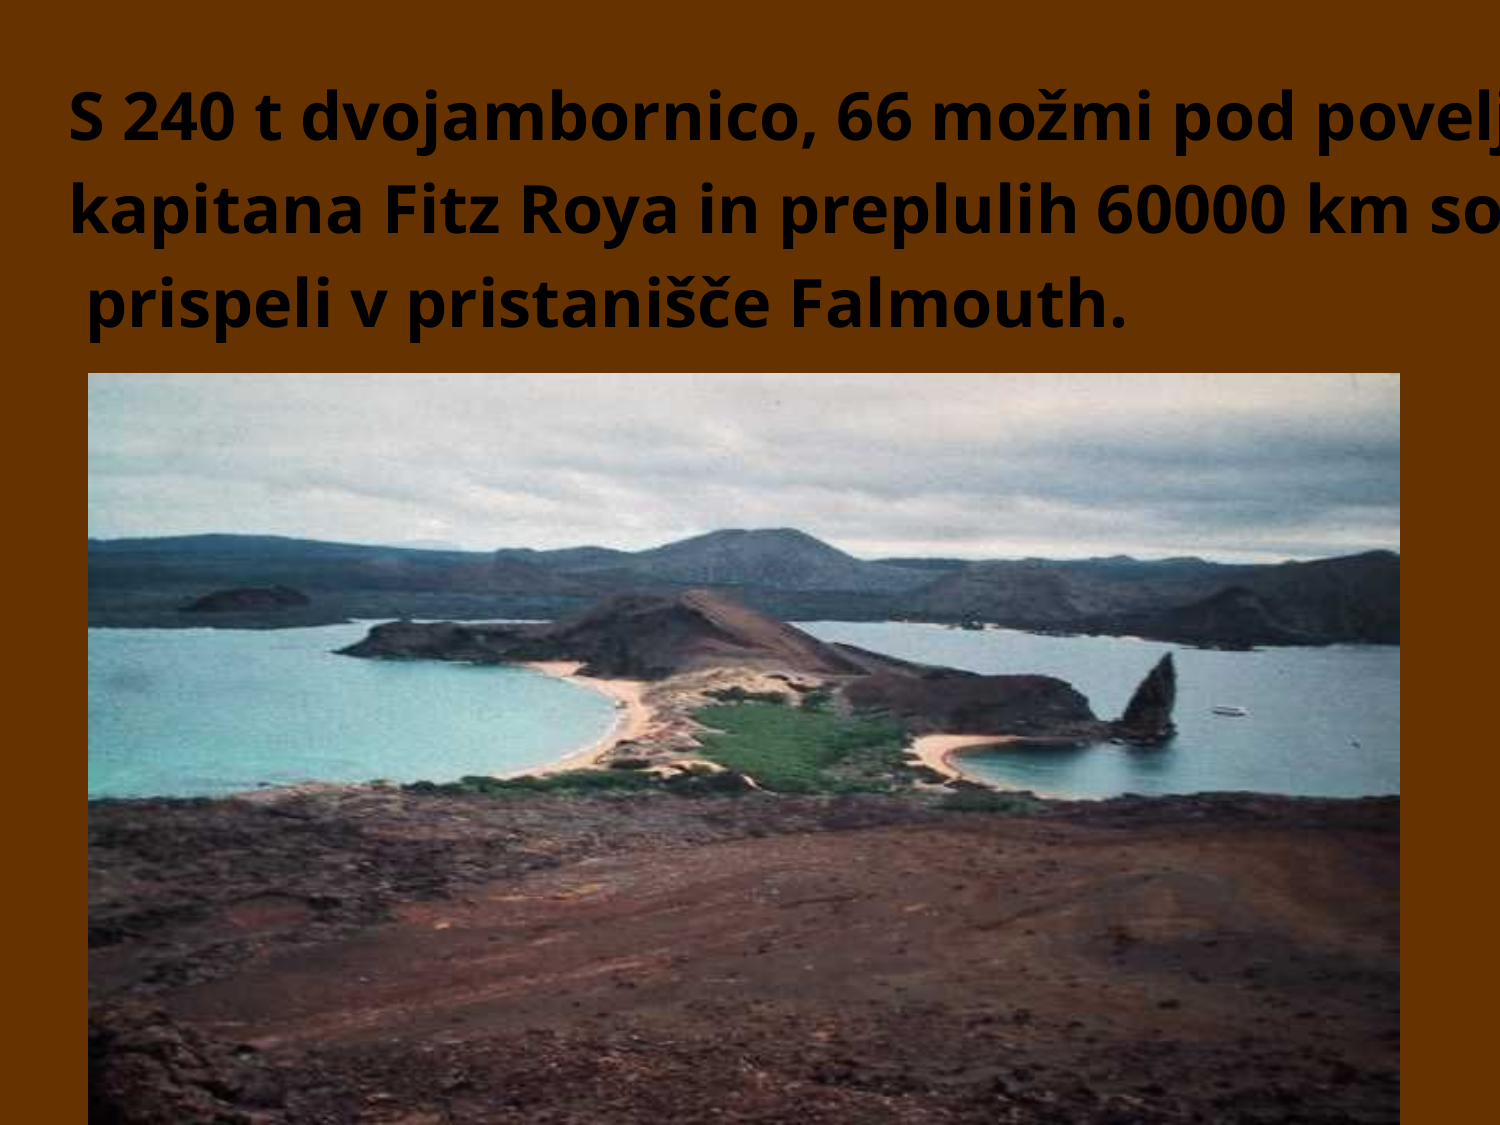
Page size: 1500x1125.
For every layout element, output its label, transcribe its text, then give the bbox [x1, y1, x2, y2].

picture [88, 373, 1400, 1125]
list S 240 t dvojambornico, 66 možmi pod poveljstvom kapitana Fitz Roya in preplulih 60000 km so le prispeli v pristanišče Falmouth. [53, 66, 1500, 1059]
